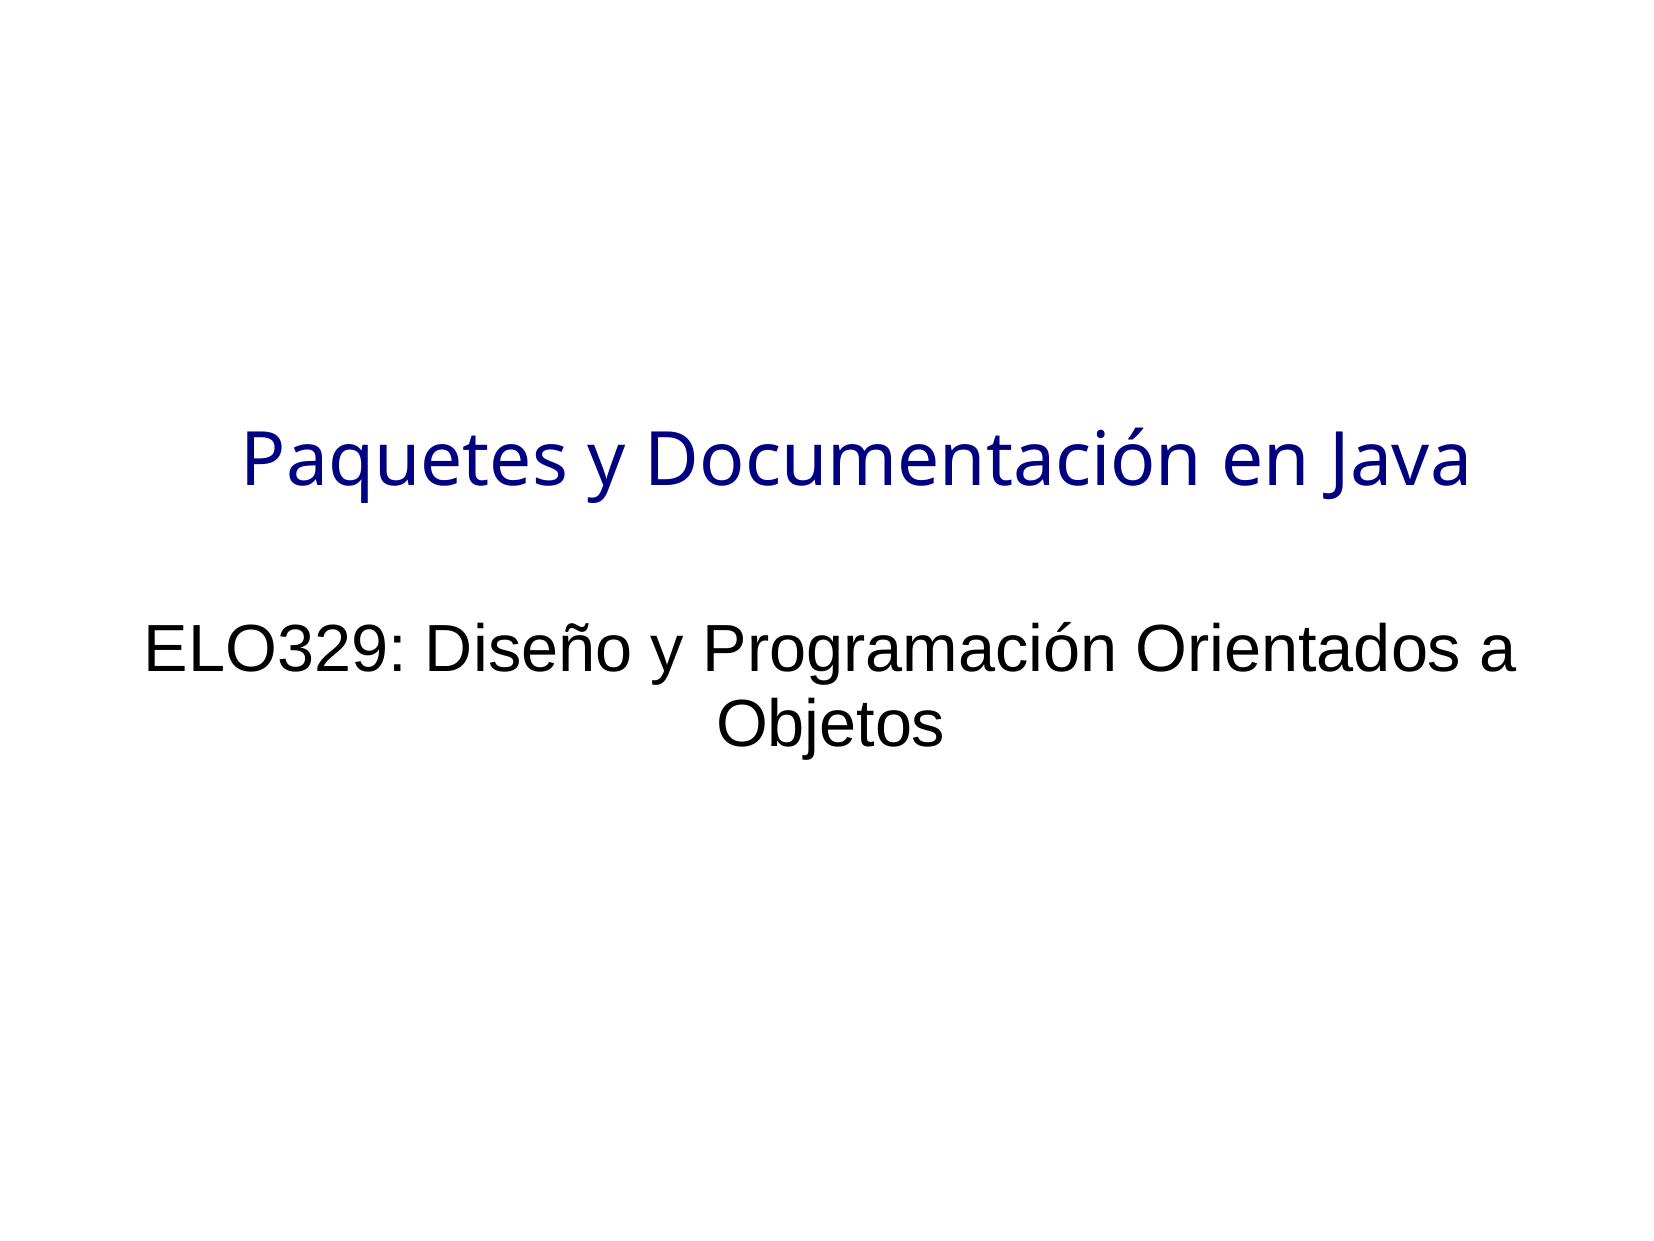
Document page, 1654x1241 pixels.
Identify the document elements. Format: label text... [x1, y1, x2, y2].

title Paquetes y Documentación en Java [112, 386, 1601, 526]
subtitle ELO329: Diseño y Programación Orientados a Objetos [86, 562, 1576, 959]
